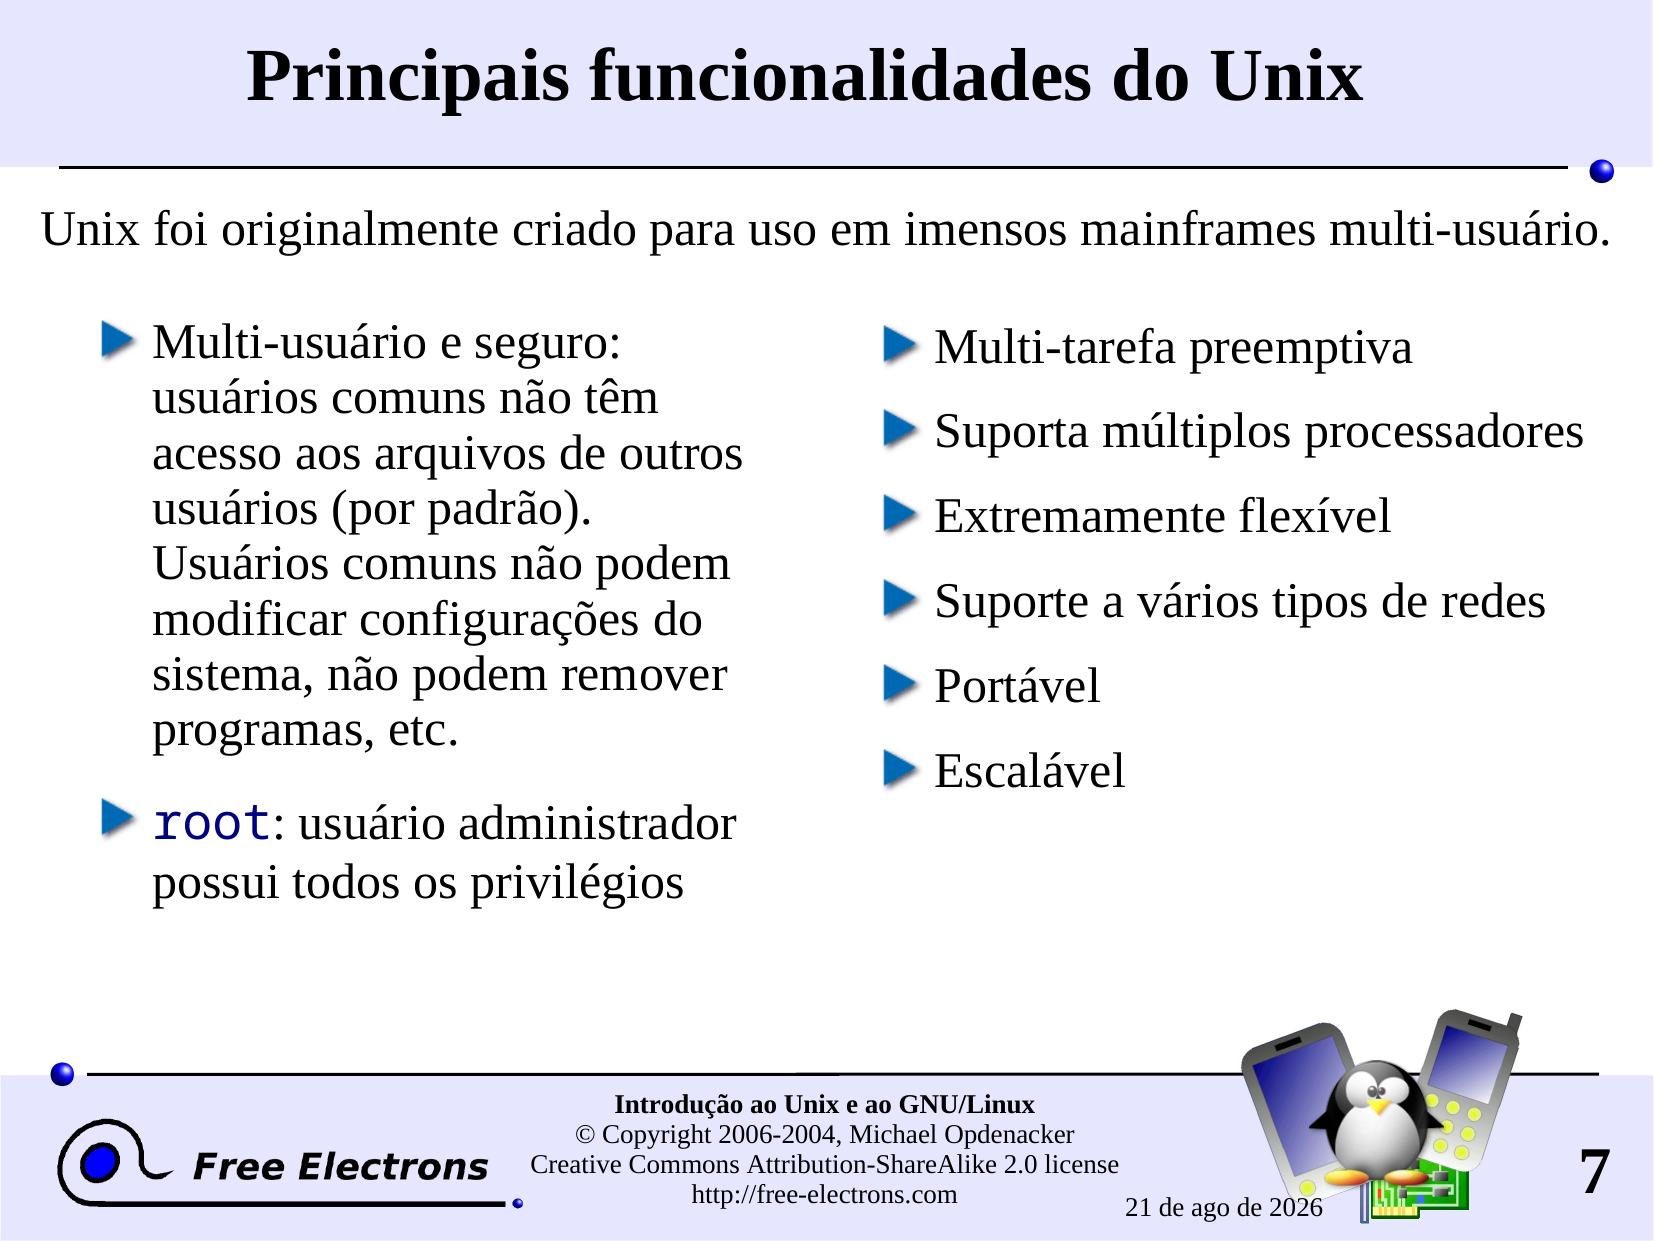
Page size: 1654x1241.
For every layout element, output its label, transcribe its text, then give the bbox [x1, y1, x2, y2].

list Unix foi originalmente criado para uso em imensos mainframes multi-usuário. [23, 200, 1633, 333]
title Principais funcionalidades do Unix [60, 12, 1551, 138]
list Multi-tarefa preemptiva Suporta múltiplos processadores Extremamente flexível Suporte a vários tipos de redes Portável Escalável [863, 333, 1624, 1019]
list Multi-usuário e seguro: usuários comuns não têm acesso aos arquivos de outros usuários (por padrão). Usuários comuns não podem modificar configurações do sistema, não podem remover programas, etc. root: usuário administrador possui todos os privilégios [81, 333, 771, 997]
picture [50, 1108, 527, 1216]
picture [1285, 1199, 1292, 1215]
picture [1225, 1019, 1535, 1241]
